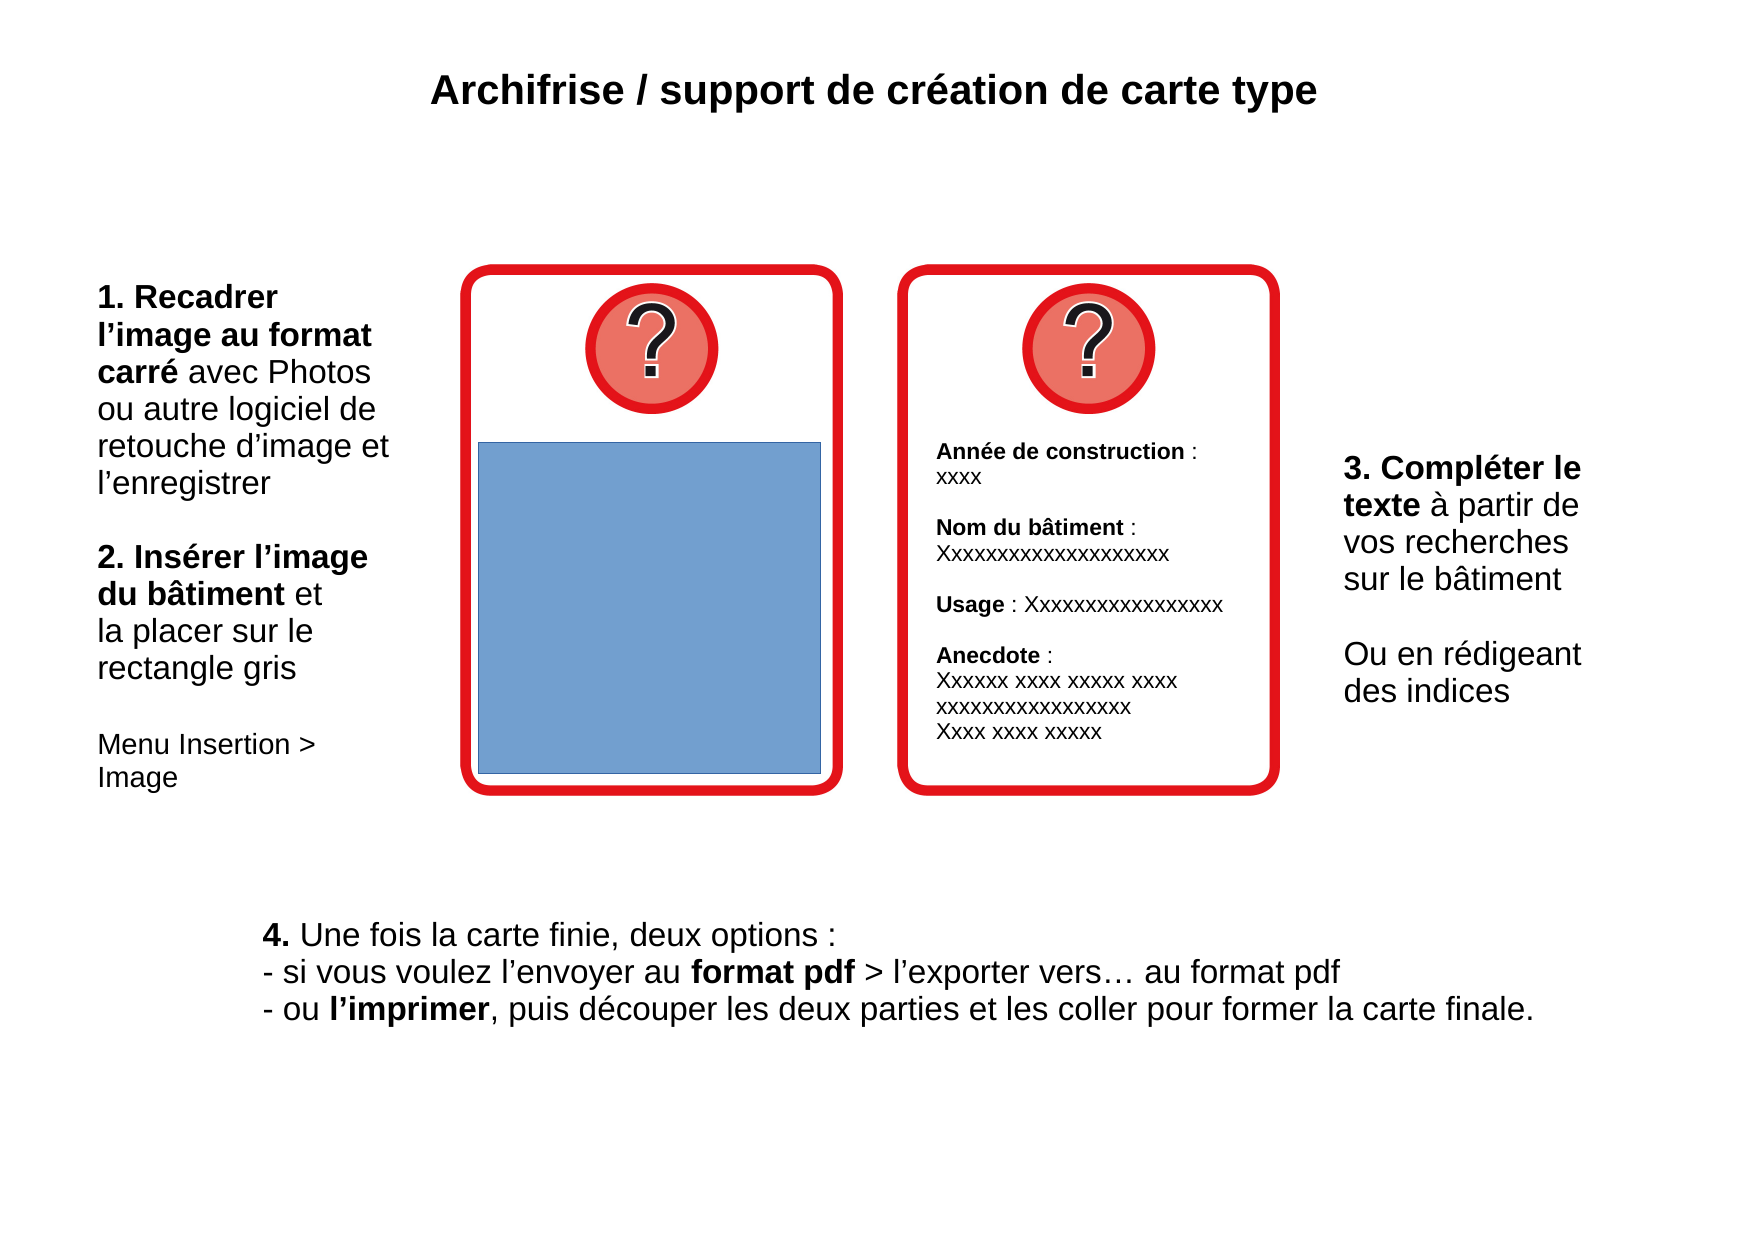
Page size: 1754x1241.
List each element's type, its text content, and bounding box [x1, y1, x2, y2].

text_box [478, 442, 821, 774]
text_box Année de construction : xxxx Nom du bâtiment : Xxxxxxxxxxxxxxxxxxxx Usage : Xxxxxxxxxxxxxxxxx Anecdote : Xxxxxx xxxx xxxxx xxxx xxxxxxxxxxxxxxxxx Xxxx xxxx xxxxx [921, 431, 1252, 753]
text_box Archifrise / support de création de carte type [64, 59, 1695, 142]
text_box 1. Recadrer l’image au format carré avec Photos ou autre logiciel de retouche d’image et l’enregistrer 2. Insérer l’image du bâtiment et la placer sur le rectangle gris Menu Insertion > Image [82, 271, 408, 825]
text_box 3. Compléter le texte à partir de vos recherches sur le bâtiment Ou en rédigeant des indices [1328, 442, 1636, 717]
picture [897, 264, 1280, 796]
picture [460, 264, 843, 796]
text_box 4. Une fois la carte finie, deux options : - si vous voulez l’envoyer au format pdf > l’exporter vers… au format pdf - ou l’imprimer, puis découper les deux parties et les coller pour former la carte finale. [248, 909, 1619, 1073]
